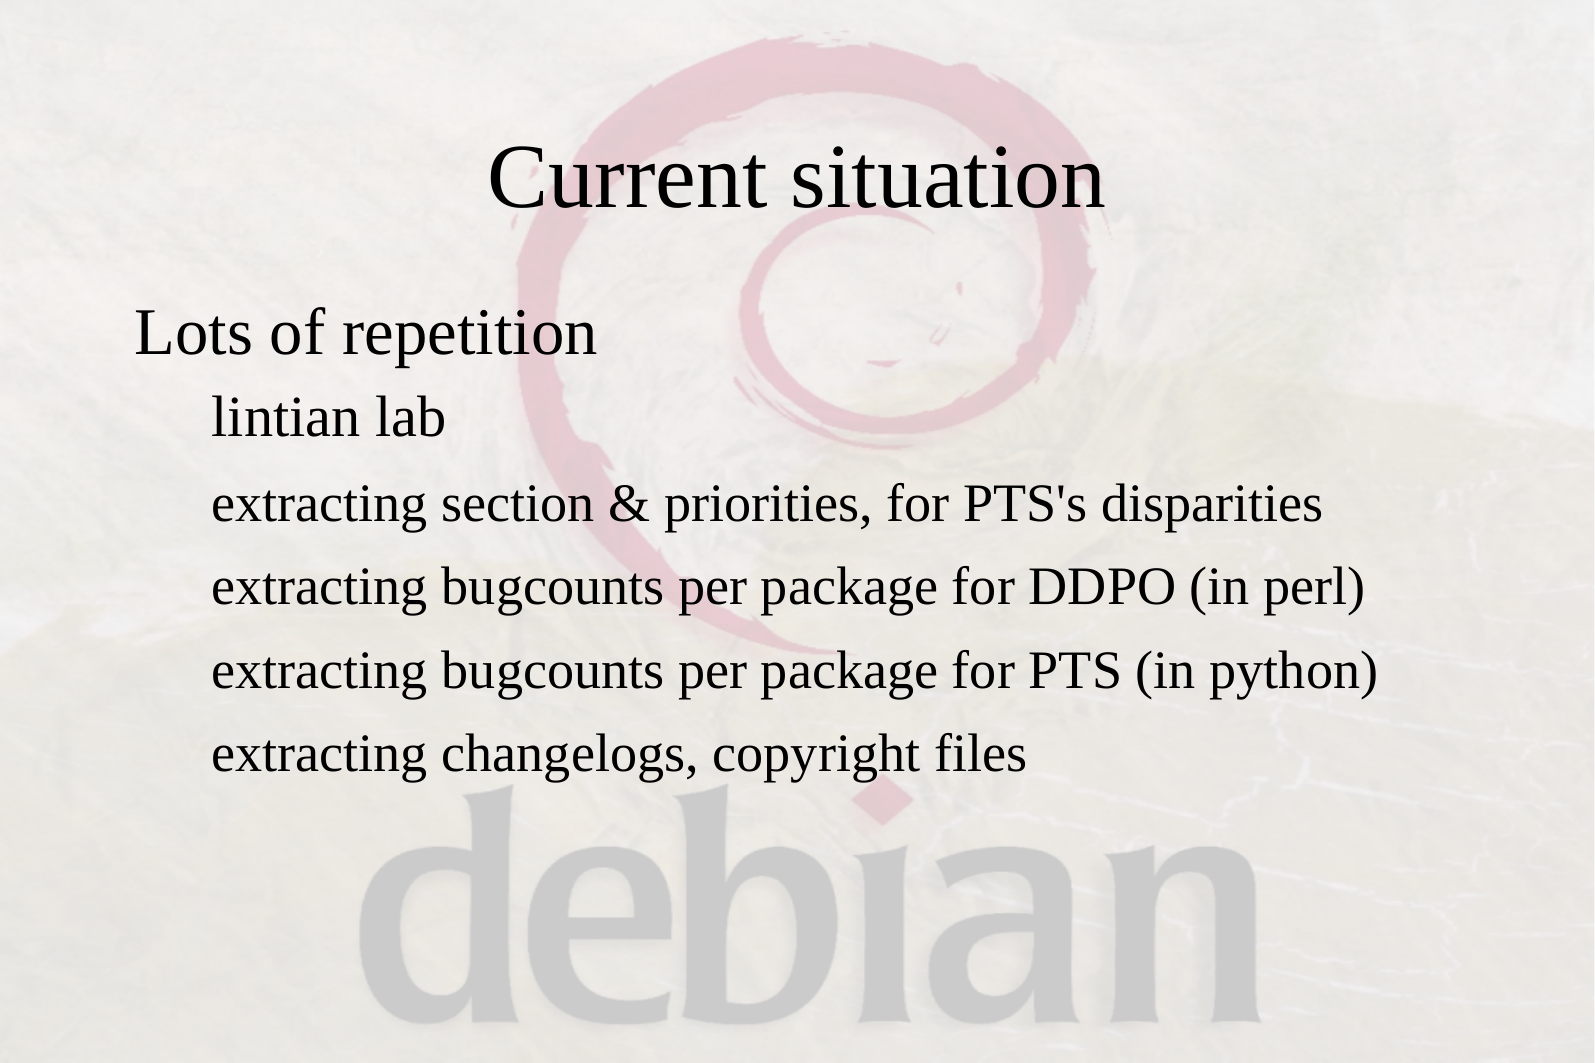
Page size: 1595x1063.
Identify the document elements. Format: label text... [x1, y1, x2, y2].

list Lots of repetition lintian lab extracting section & priorities, for PTS's disparities extracting bugcounts per package for DDPO (in perl) extracting bugcounts per package for PTS (in python) extracting changelogs, copyright files [117, 295, 1479, 992]
title Current situation [117, 88, 1479, 266]
picture [0, 0, 1595, 1063]
